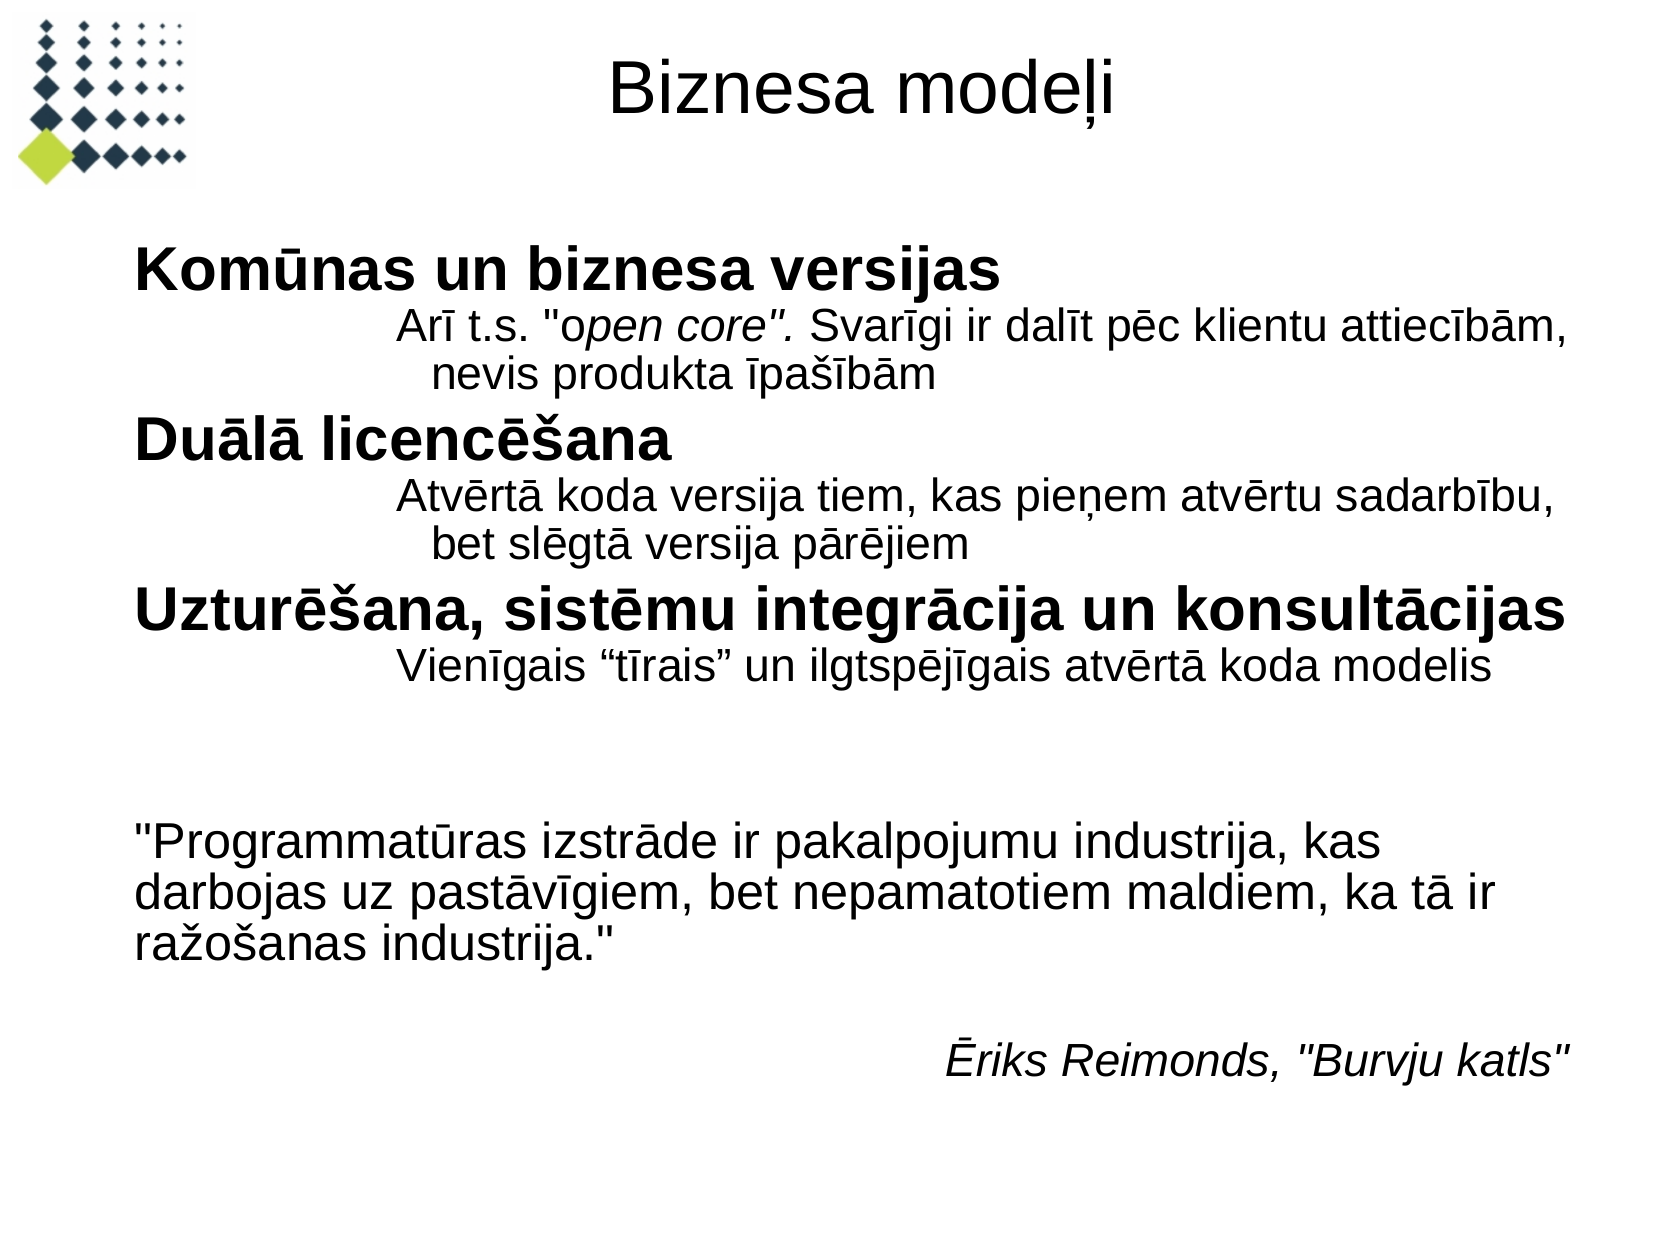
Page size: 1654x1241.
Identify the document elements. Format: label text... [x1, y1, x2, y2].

list Komūnas un biznesa versijas Arī t.s. "open core". Svarīgi ir dalīt pēc klientu attiecībām, nevis produkta īpašībām Duālā licencēšana Atvērtā koda versija tiem, kas pieņem atvērtu sadarbību, bet slēgtā versija pārējiem Uzturēšana, sistēmu integrācija un konsultācijas Vienīgais “tīrais” un ilgtspējīgais atvērtā koda modelis "Programmatūras izstrāde ir pakalpojumu industrija, kas darbojas uz pastāvīgiem, bet nepamatotiem maldiem, ka tā ir ražošanas industrija." Ēriks Reimonds, "Burvju katls" [82, 236, 1569, 1107]
picture [12, 12, 196, 189]
title Biznesa modeļi [153, 48, 1571, 133]
